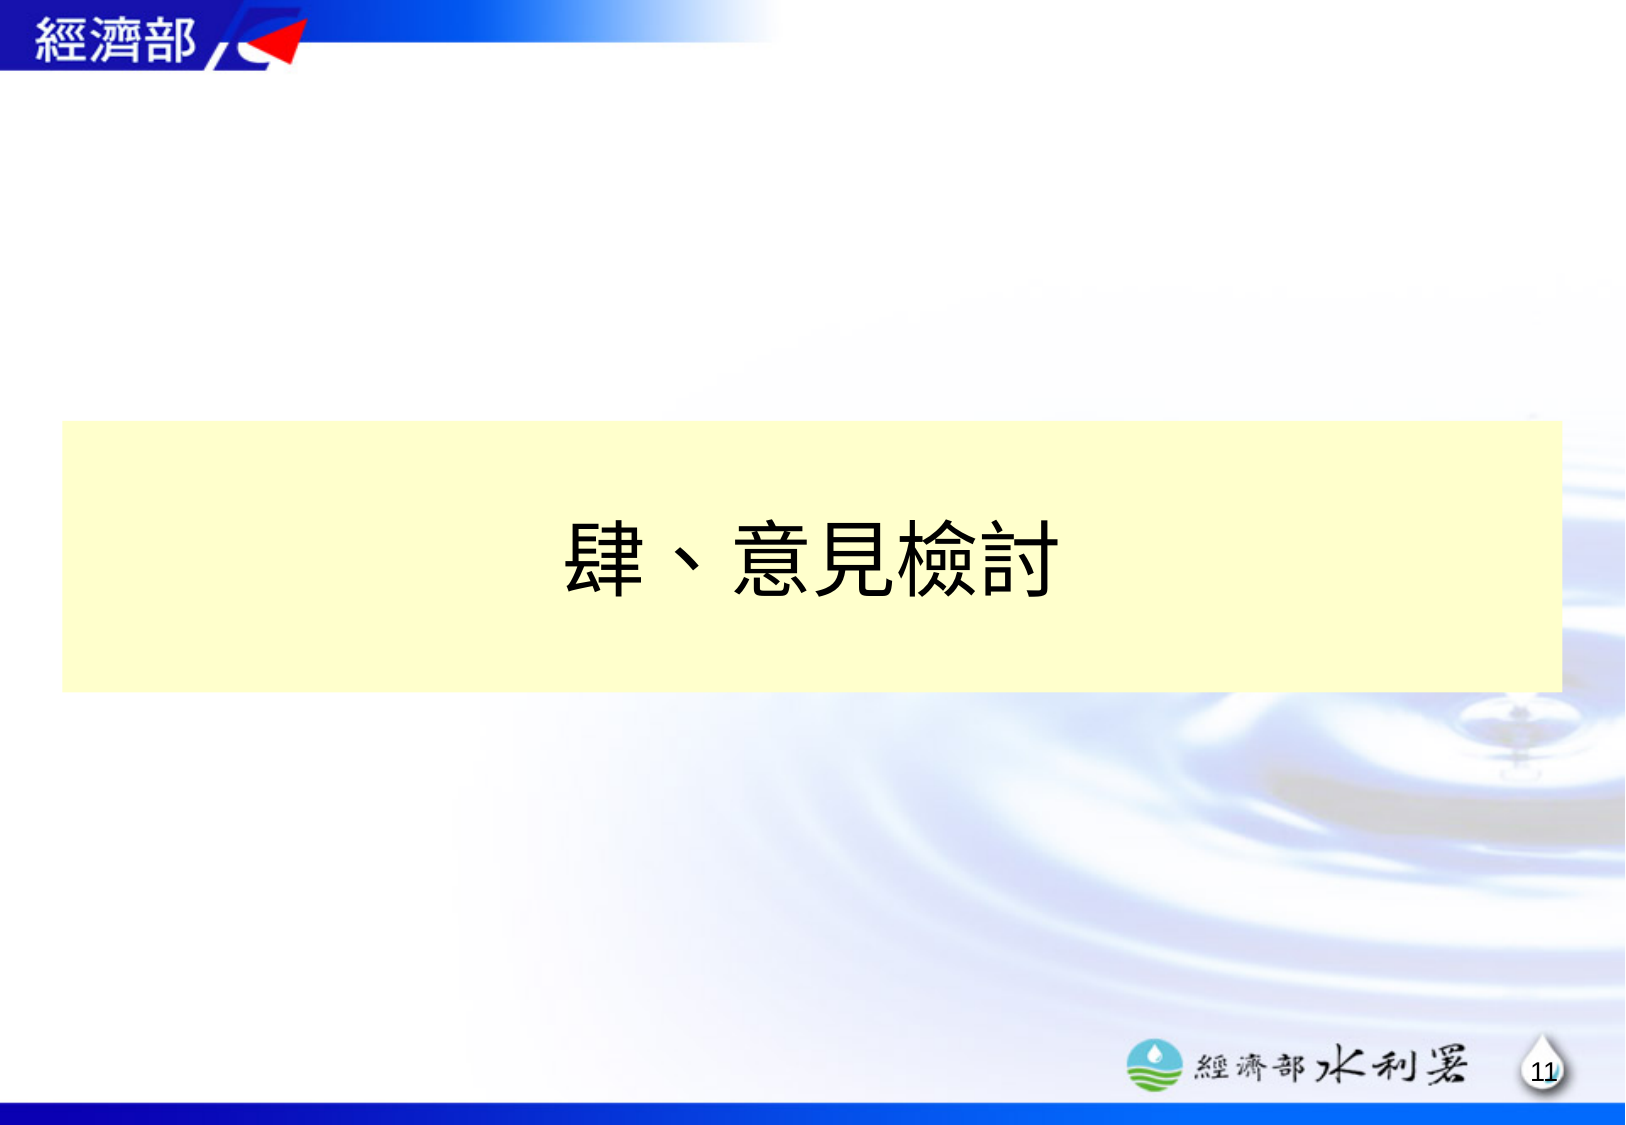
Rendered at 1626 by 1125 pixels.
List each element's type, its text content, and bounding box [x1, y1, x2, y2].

picture [0, 0, 1625, 1125]
text_box 肆、意見檢討 [62, 420, 1563, 693]
